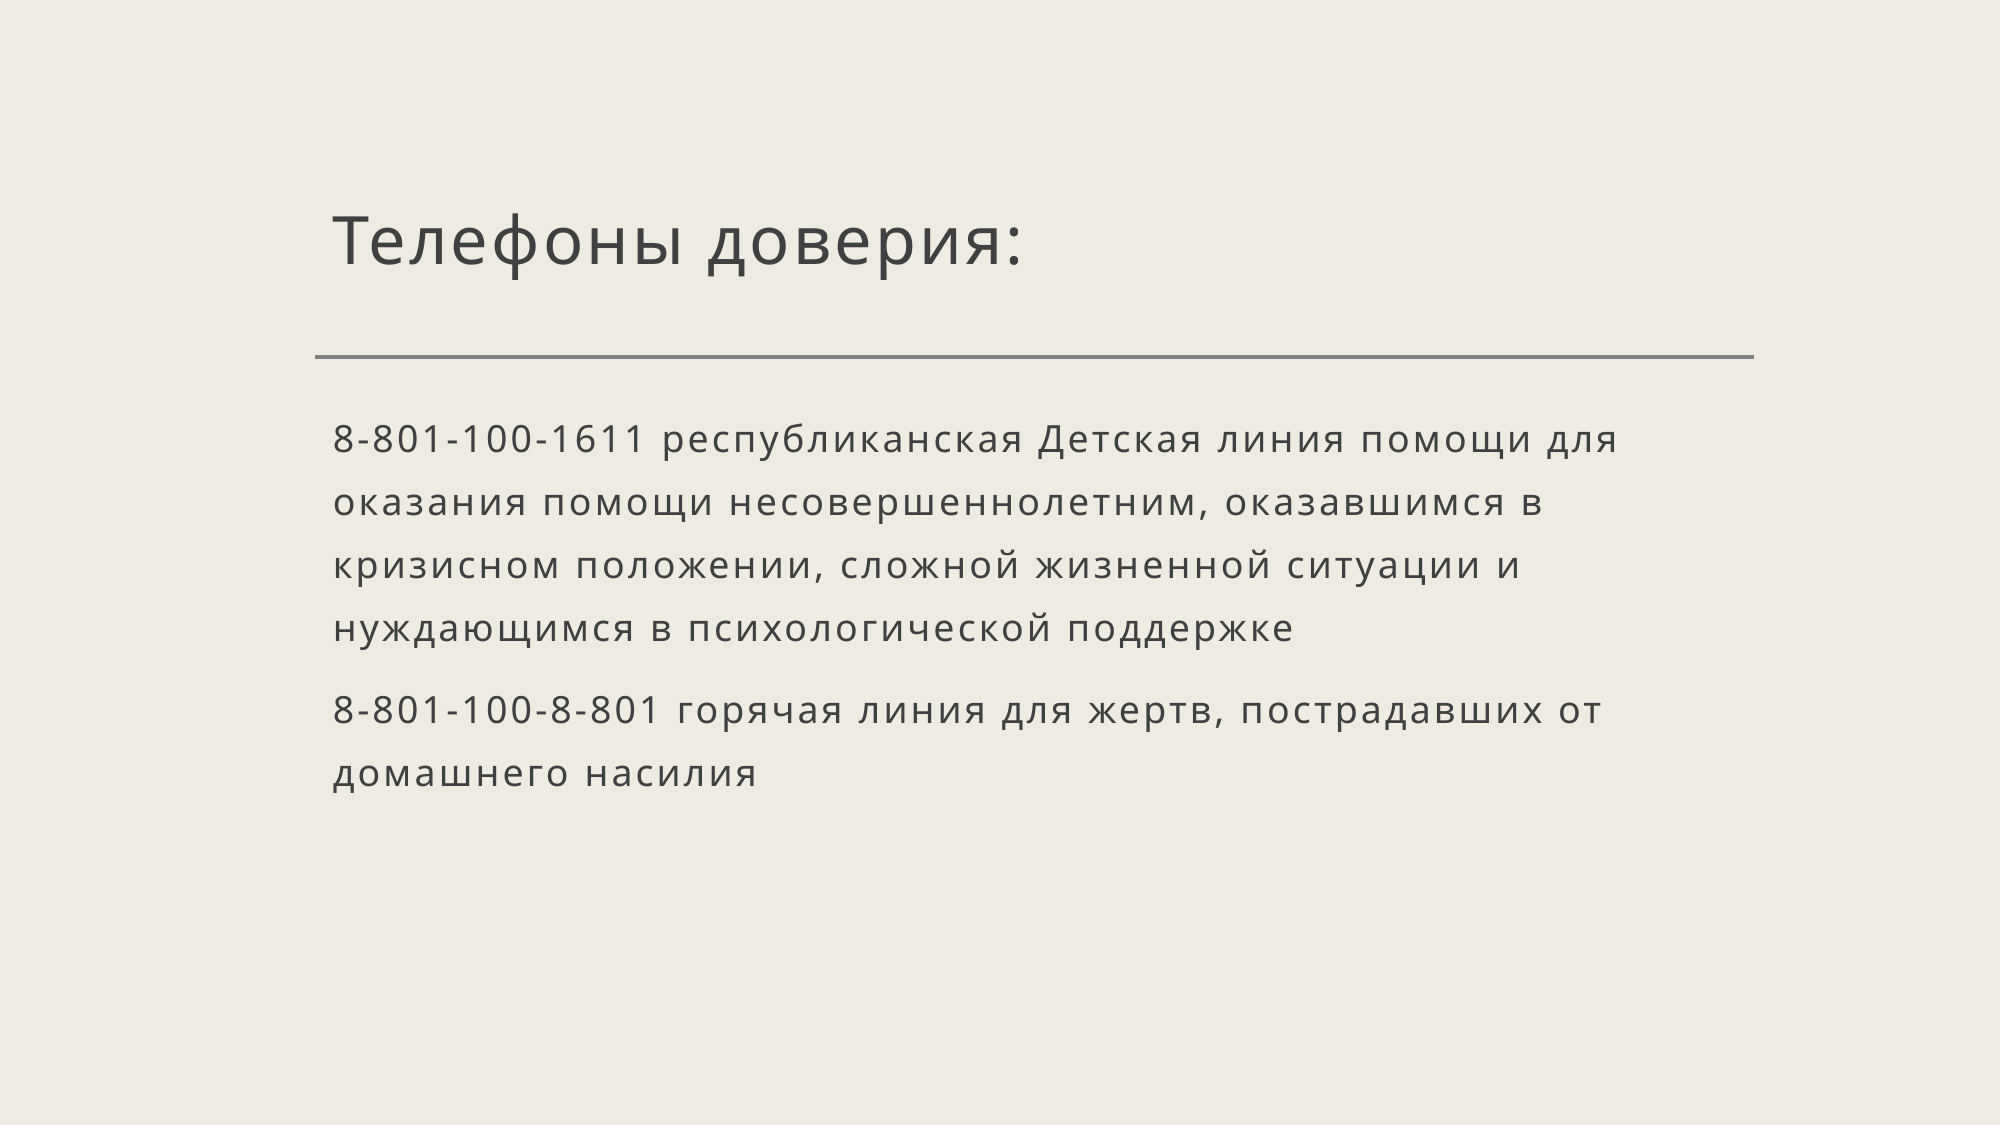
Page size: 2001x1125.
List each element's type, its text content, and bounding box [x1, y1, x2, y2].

title Телефоны доверия: [315, 72, 1754, 294]
list 8-801-100-1611 республиканская Детская линия помощи для оказания помощи несовершеннолетним, оказавшимся в кризисном положении, сложной жизненной ситуации и нуждающимся в психологической поддержке 8-801-100-8-801 горячая линия для жертв, пострадавших от домашнего насилия [315, 379, 1754, 979]
